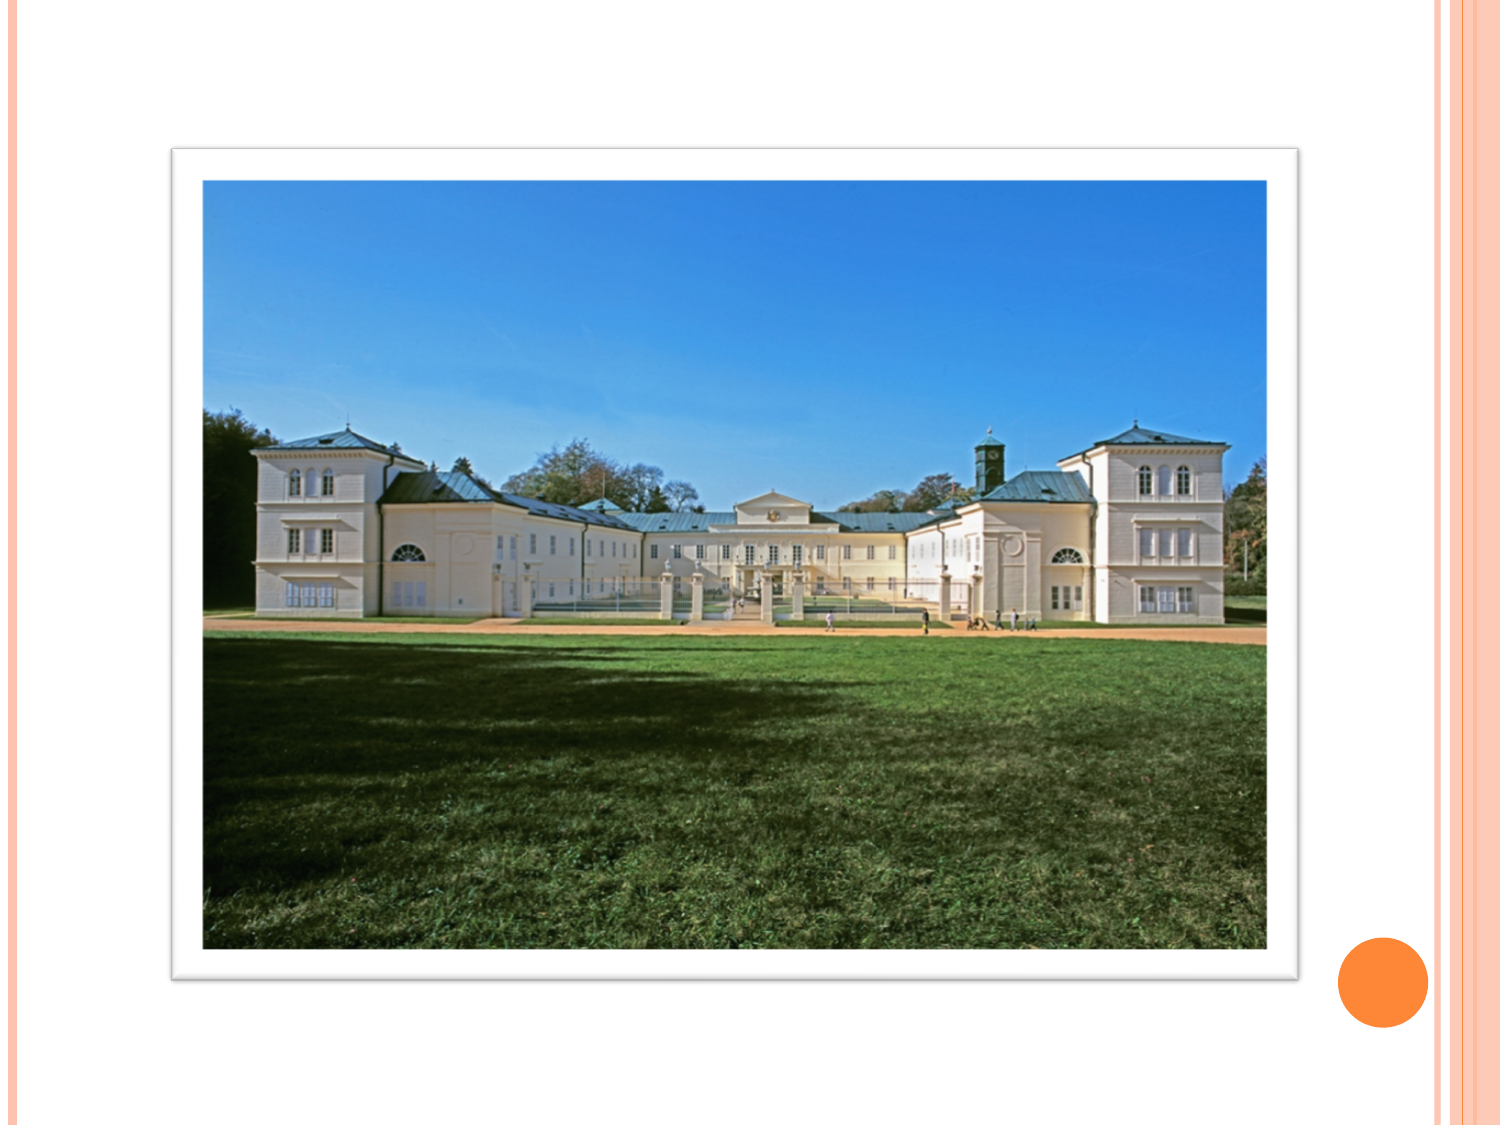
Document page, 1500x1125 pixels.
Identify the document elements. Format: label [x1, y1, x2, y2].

picture [162, 139, 1309, 991]
